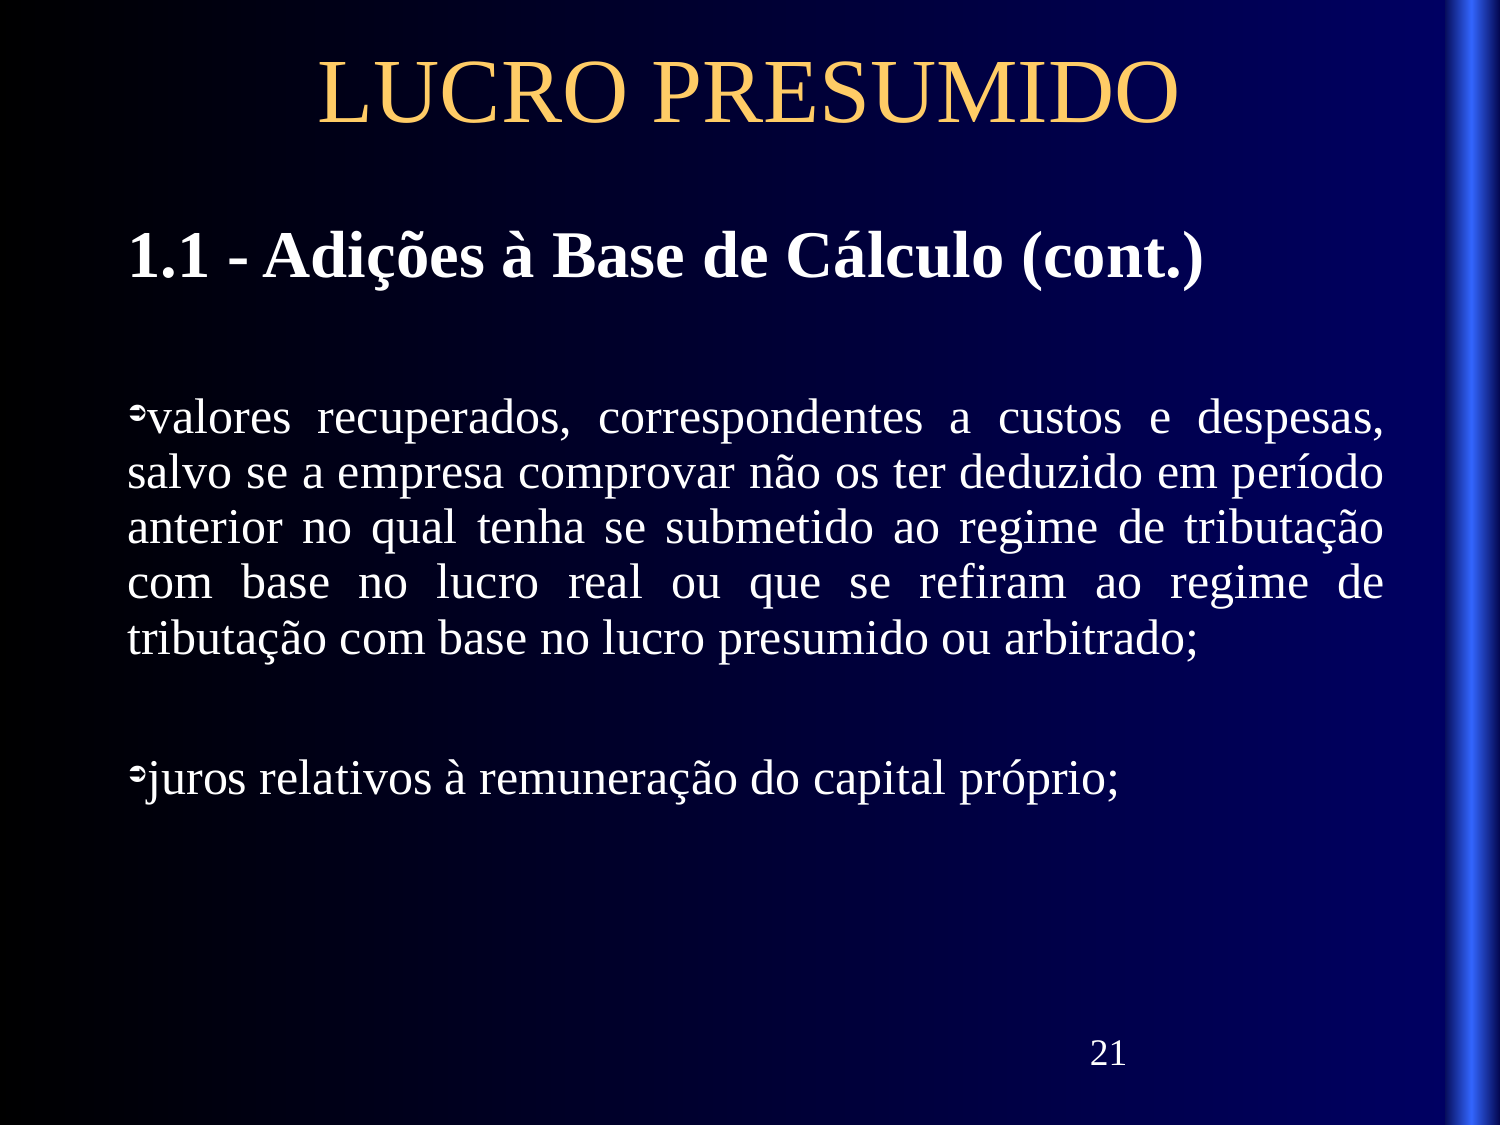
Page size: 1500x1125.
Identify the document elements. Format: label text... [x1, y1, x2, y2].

text_box 1.1 - Adições à Base de Cálculo (cont.) valores recuperados, correspondentes a custos e despesas, salvo se a empresa comprovar não os ter deduzido em período anterior no qual tenha se submetido ao regime de tributação com base no lucro real ou que se refiram ao regime de tributação com base no lucro presumido ou arbitrado; juros relativos à remuneração do capital próprio; [112, 210, 1426, 887]
title LUCRO PRESUMIDO [112, 23, 1388, 211]
